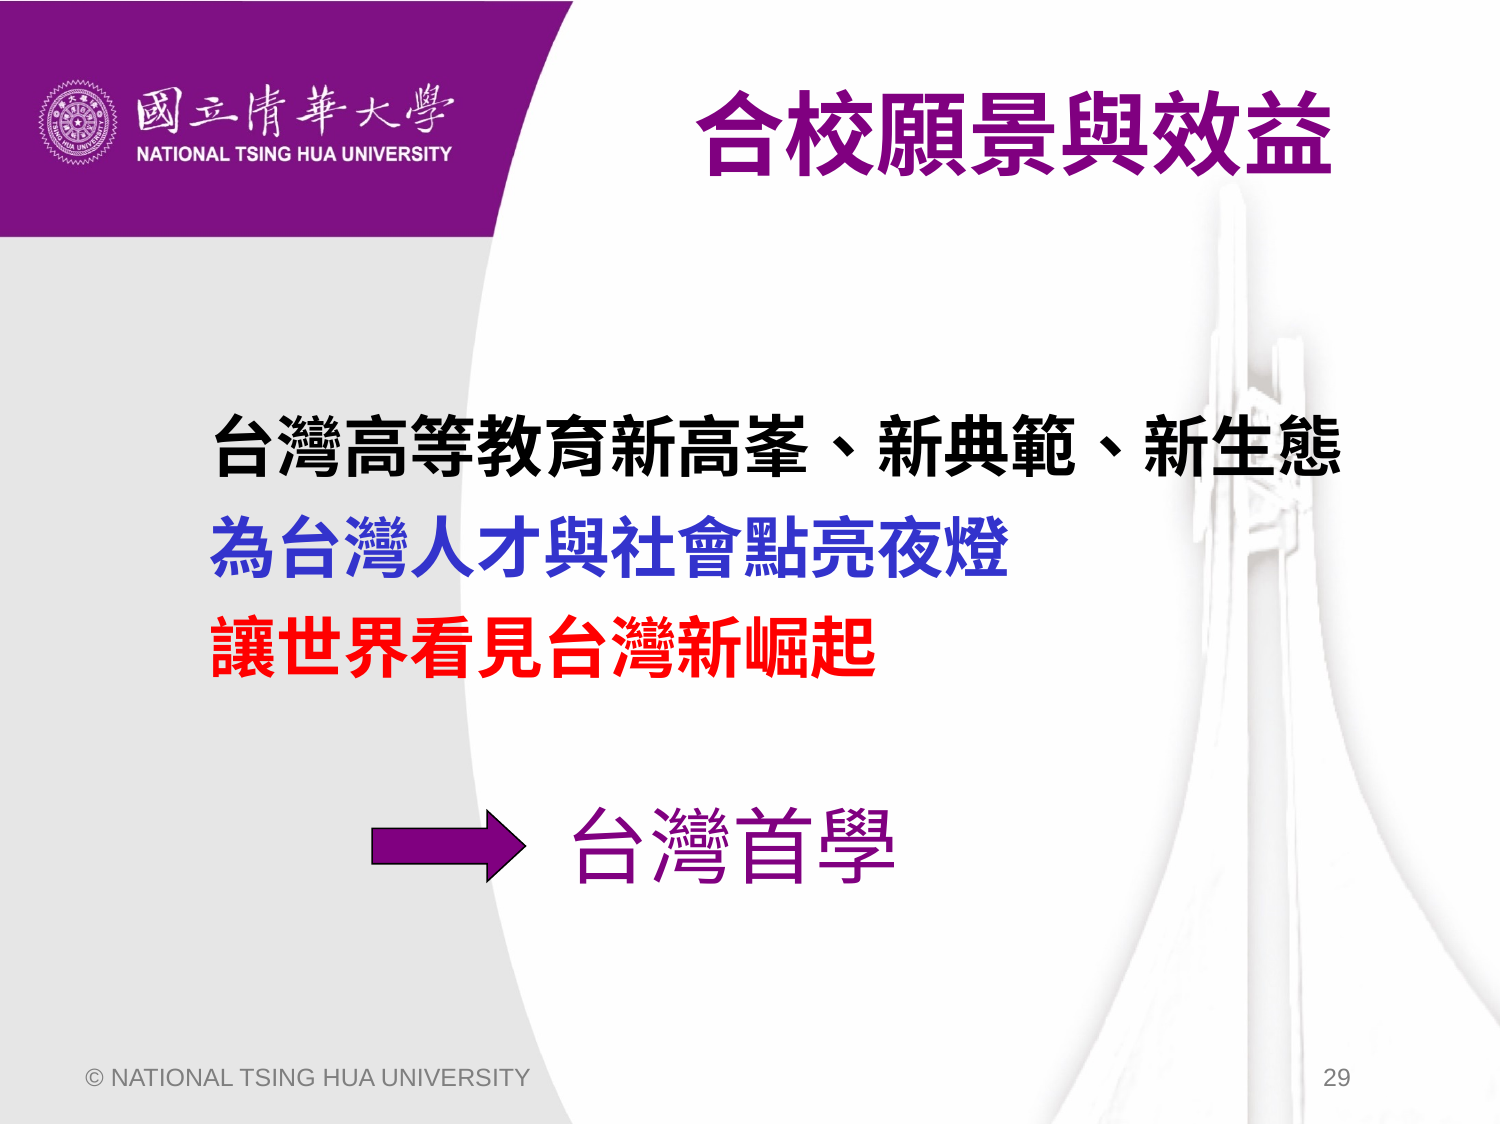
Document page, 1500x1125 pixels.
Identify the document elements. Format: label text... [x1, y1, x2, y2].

title 合校願景與效益 [547, 38, 1426, 226]
text_box [372, 810, 526, 882]
text_box [1308, 1050, 1426, 1103]
text_box 台灣高等教育新高峯、新典範、新生態 為台灣人才與社會點亮夜燈 讓世界看見台灣新崛起 [195, 397, 1418, 694]
text_box 台灣首學 [395, 786, 1070, 903]
text_box © NATIONAL TSING HUA UNIVERSITY [70, 1050, 823, 1103]
